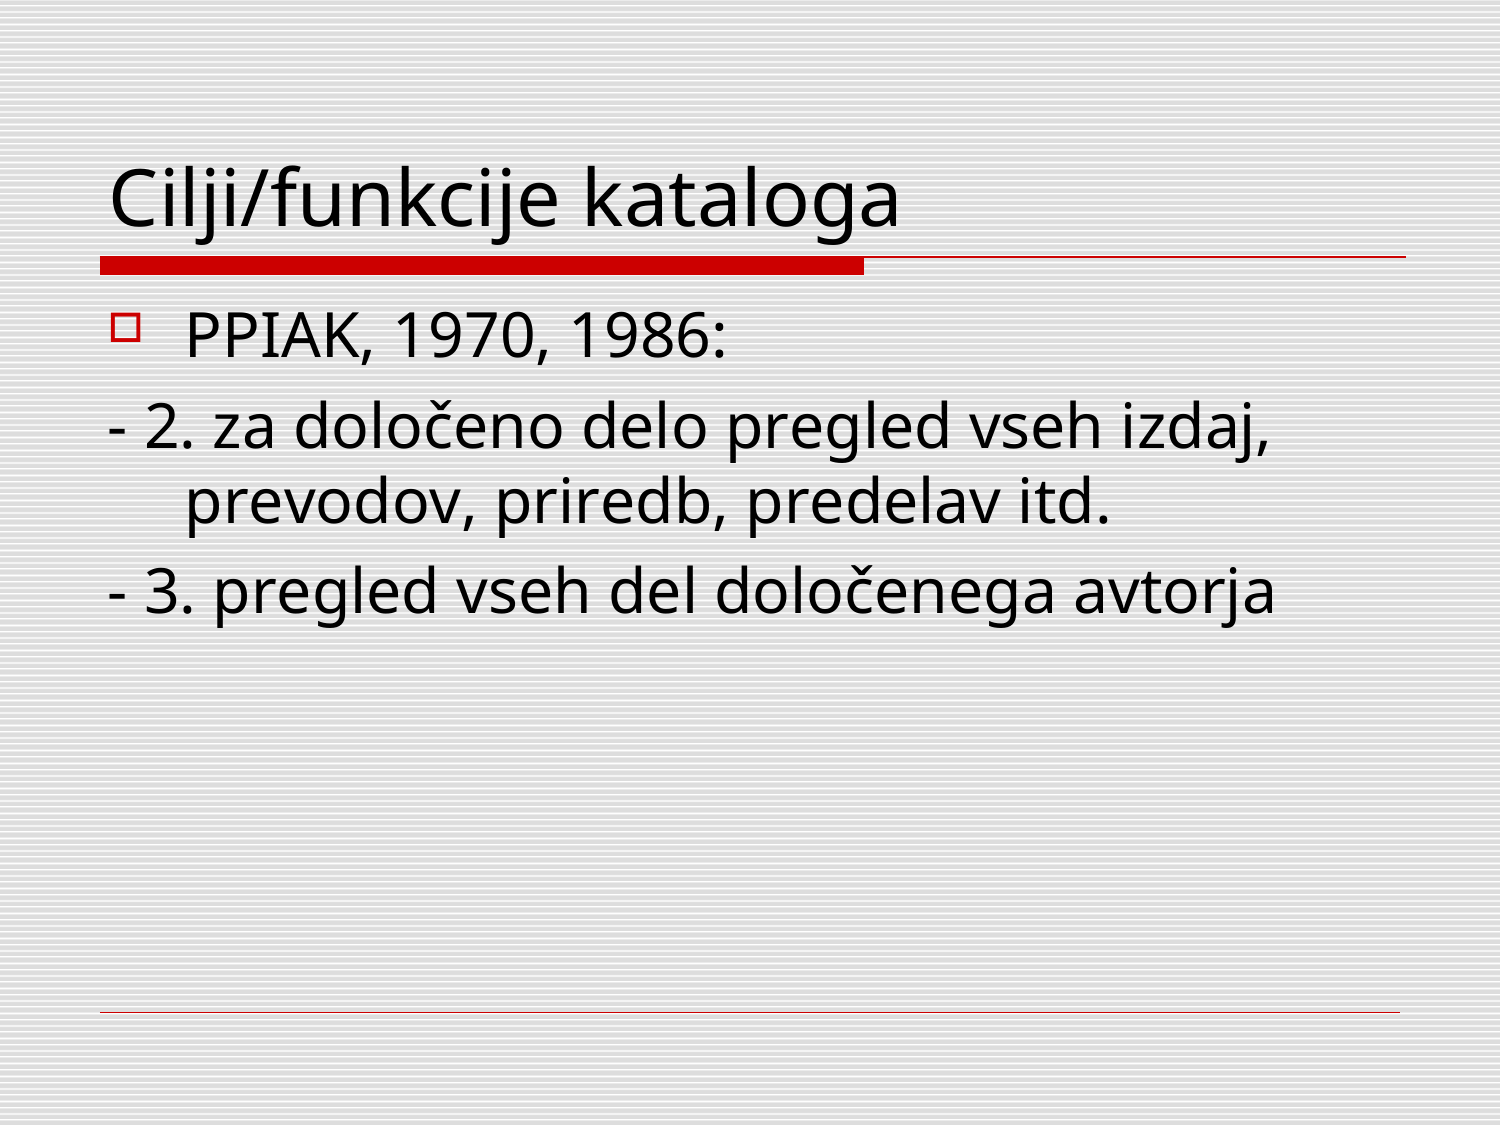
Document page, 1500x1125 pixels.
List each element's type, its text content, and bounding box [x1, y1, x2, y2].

title Cilji/funkcije kataloga [94, 49, 1407, 250]
list PPIAK, 1970, 1986: - 2. za določeno delo pregled vseh izdaj, prevodov, priredb, predelav itd. - 3. pregled vseh del določenega avtorja [92, 287, 1406, 988]
picture [0, 0, 1500, 1125]
